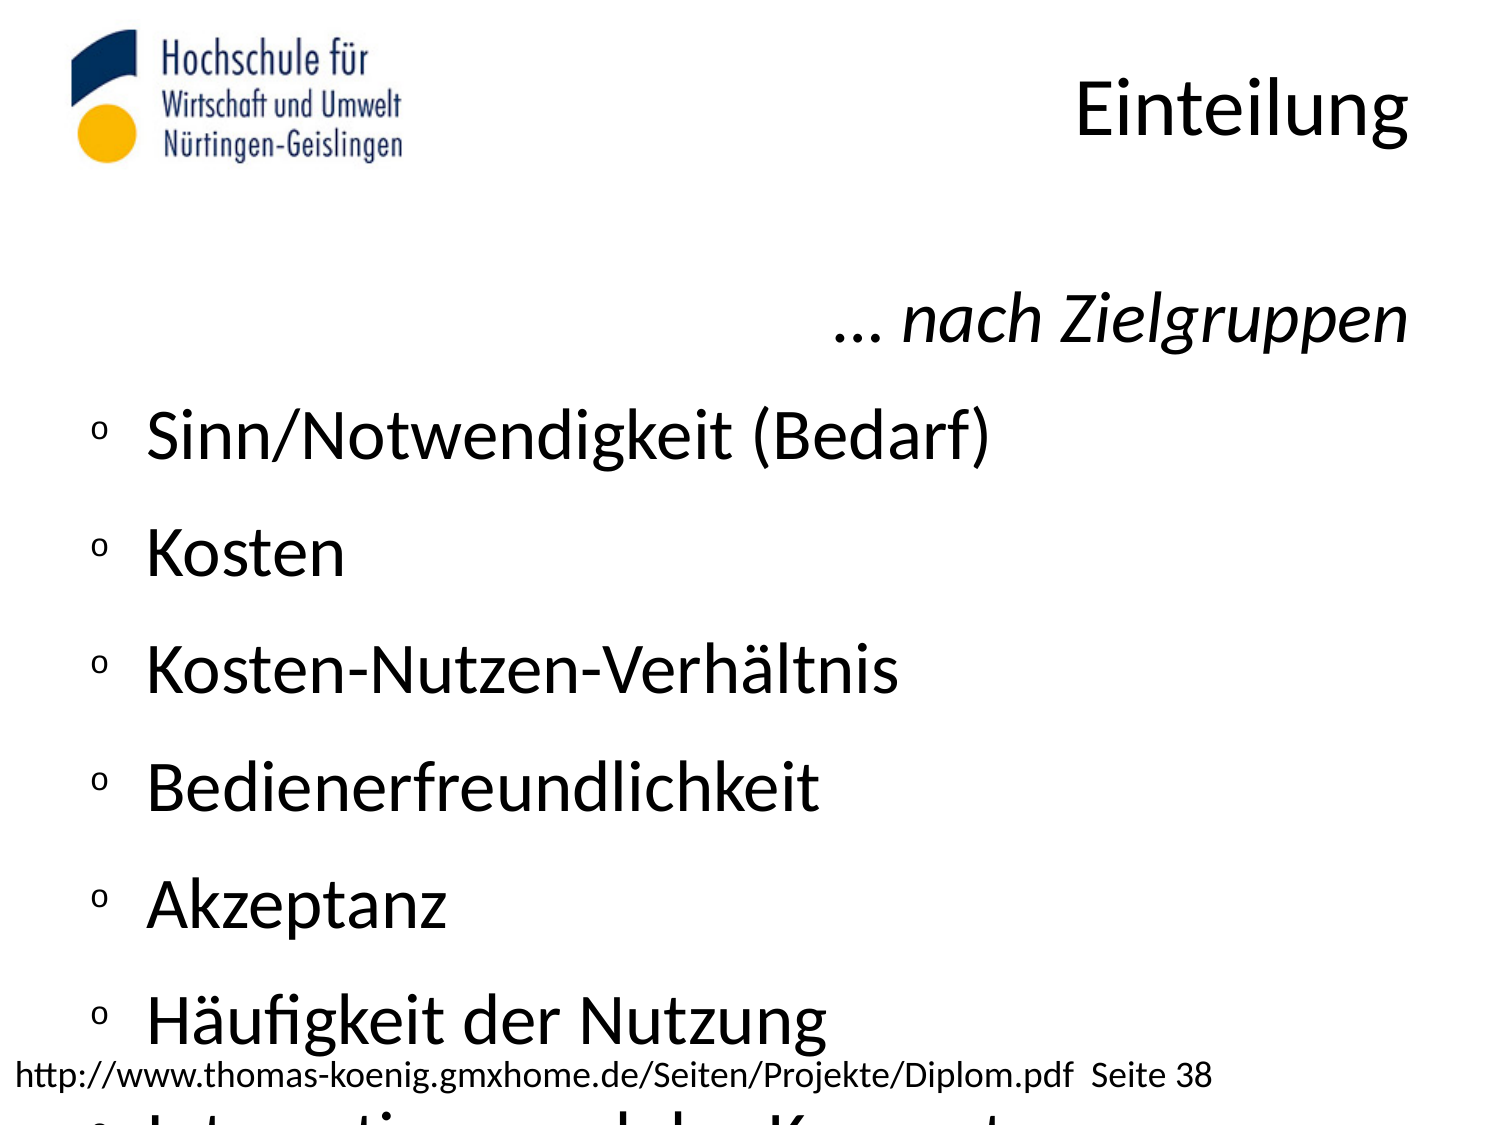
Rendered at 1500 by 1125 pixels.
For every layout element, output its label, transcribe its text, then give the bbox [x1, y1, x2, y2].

picture [3, 19, 472, 176]
footer http://www.thomas-koenig.gmxhome.de/Seiten/Projekte/Diplom.pdf Seite 38 [0, 1042, 1500, 1103]
list … nach Zielgruppen Sinn/Notwendigkeit (Bedarf) Kosten Kosten-Nutzen-Verhältnis Bedienerfreundlichkeit Akzeptanz Häufigkeit der Nutzung Integrationsgrad des Konzepts Langfristigkeit und Nachhaltigkeit [75, 262, 1425, 1005]
title Einteilung [75, 45, 1425, 233]
